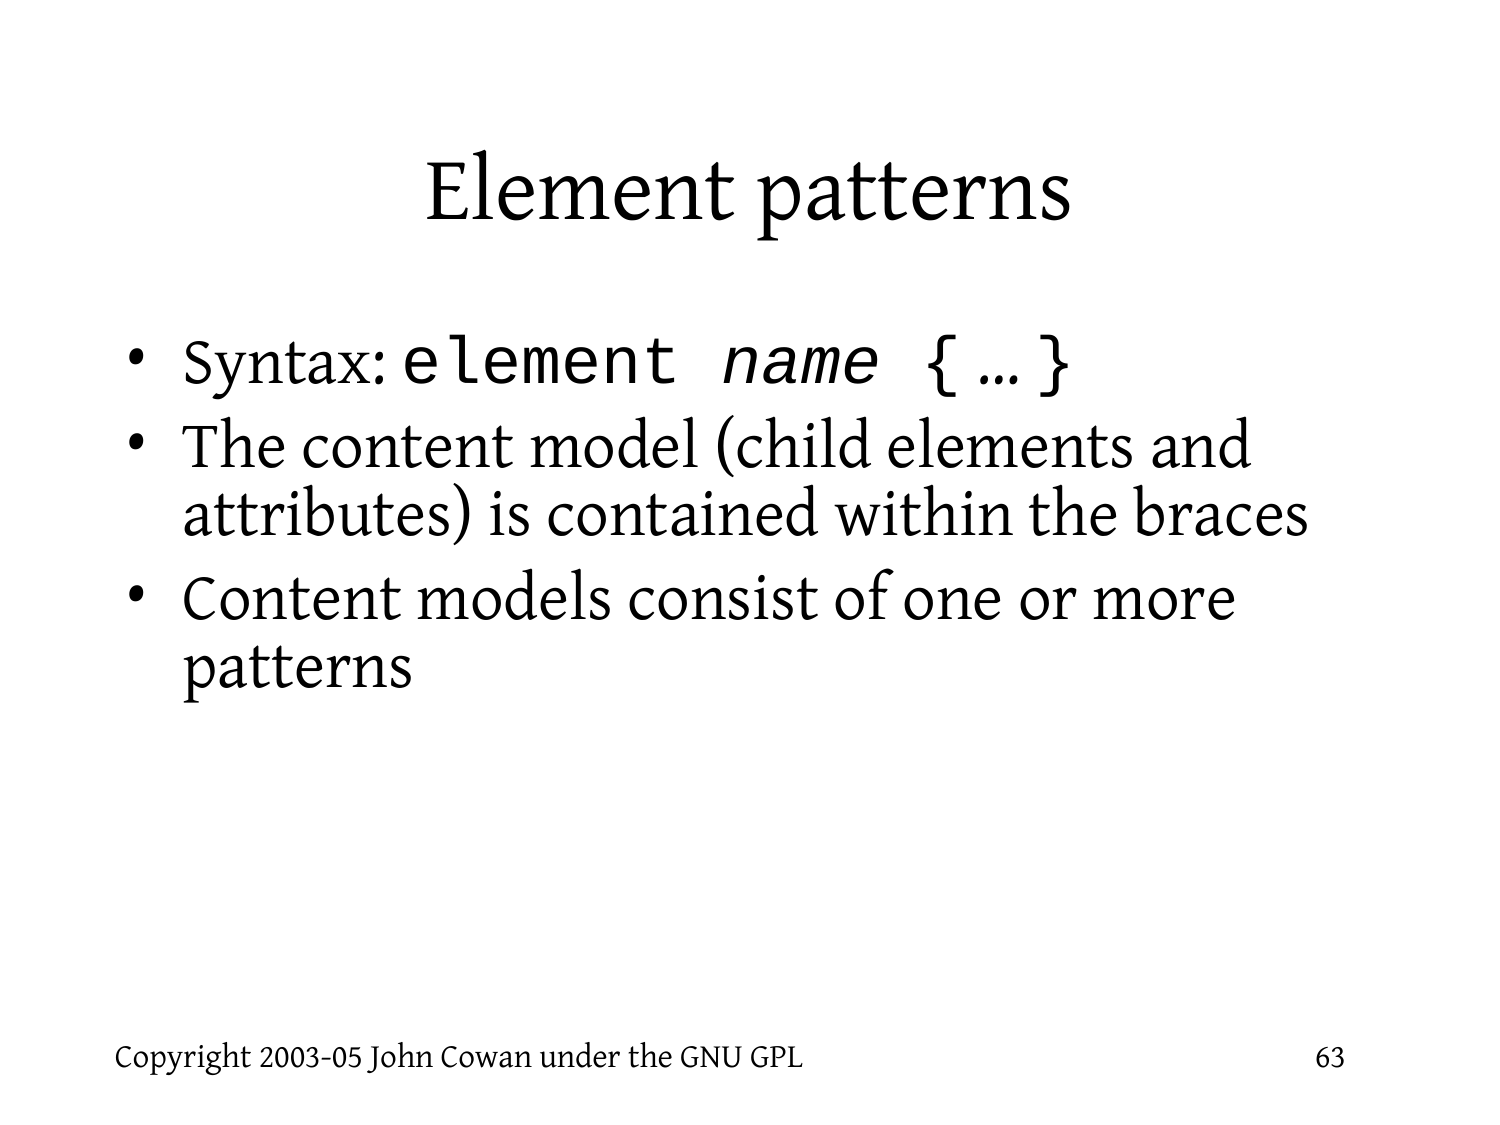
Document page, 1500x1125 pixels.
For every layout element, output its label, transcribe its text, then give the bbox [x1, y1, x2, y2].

title Element patterns [112, 99, 1388, 288]
list Syntax: element name { … } The content model (child elements and attributes) is contained within the braces Content models consist of one or more patterns [112, 324, 1388, 968]
